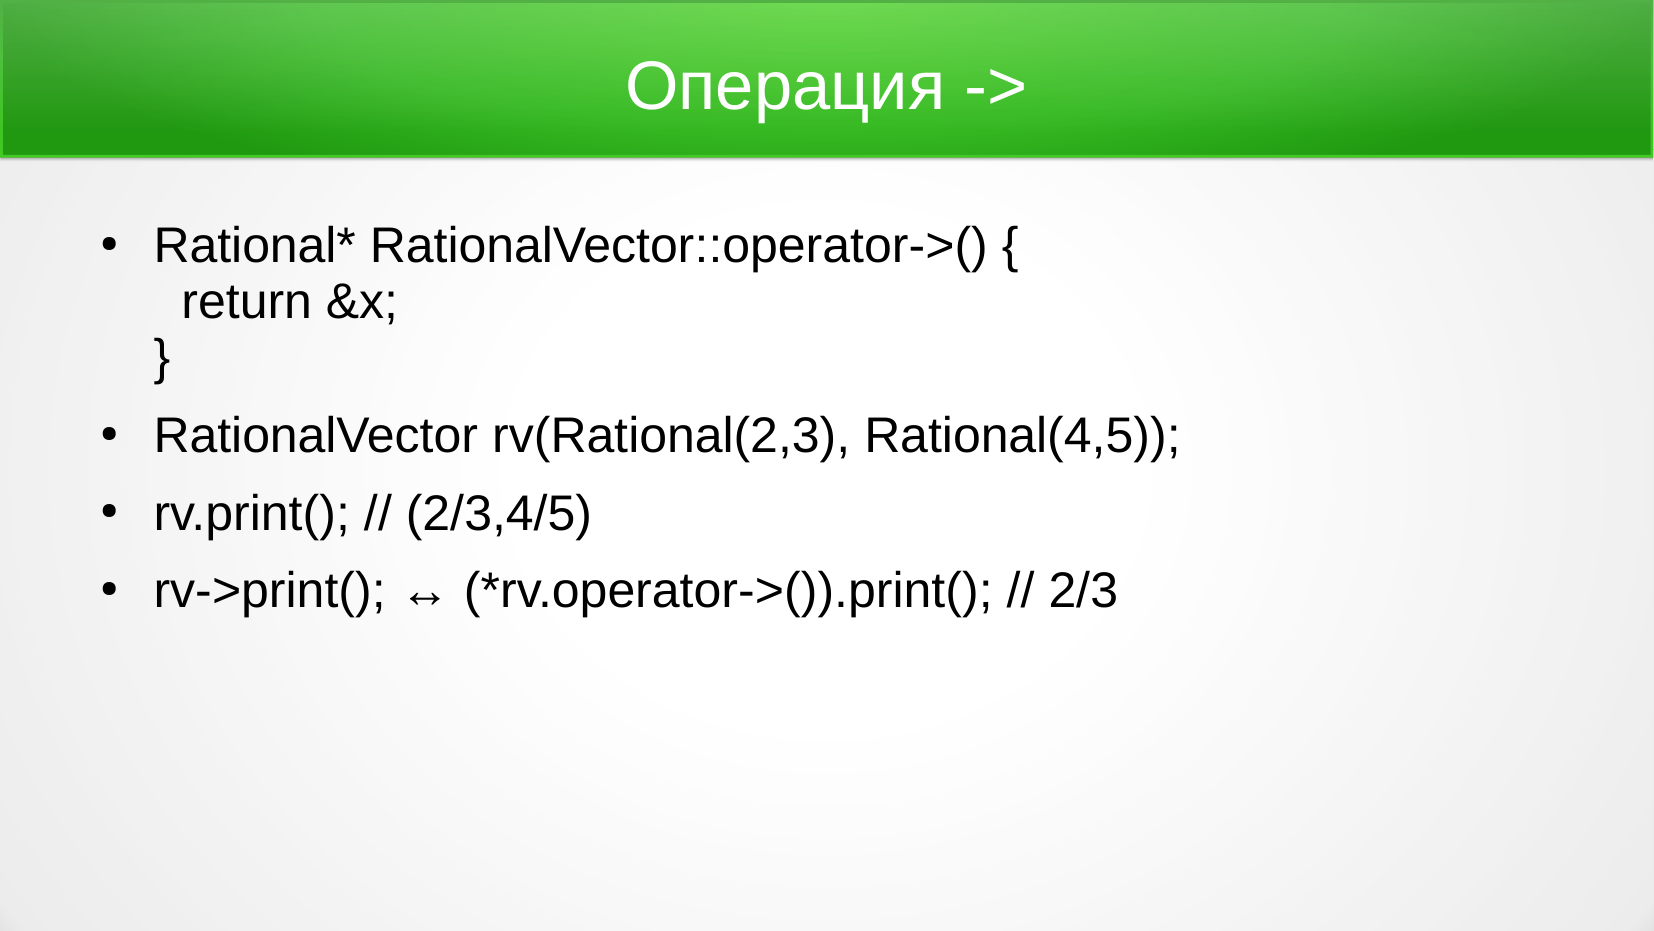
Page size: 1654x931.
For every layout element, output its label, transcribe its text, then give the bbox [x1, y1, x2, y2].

list Rational* RationalVector::operator->() { return &x; } RationalVector rv(Rational(2,3), Rational(4,5)); rv.print(); // (2/3,4/5) rv->print(); ↔ (*rv.operator->()).print(); // 2/3 [82, 217, 1538, 758]
title Операция -> [82, 37, 1571, 135]
